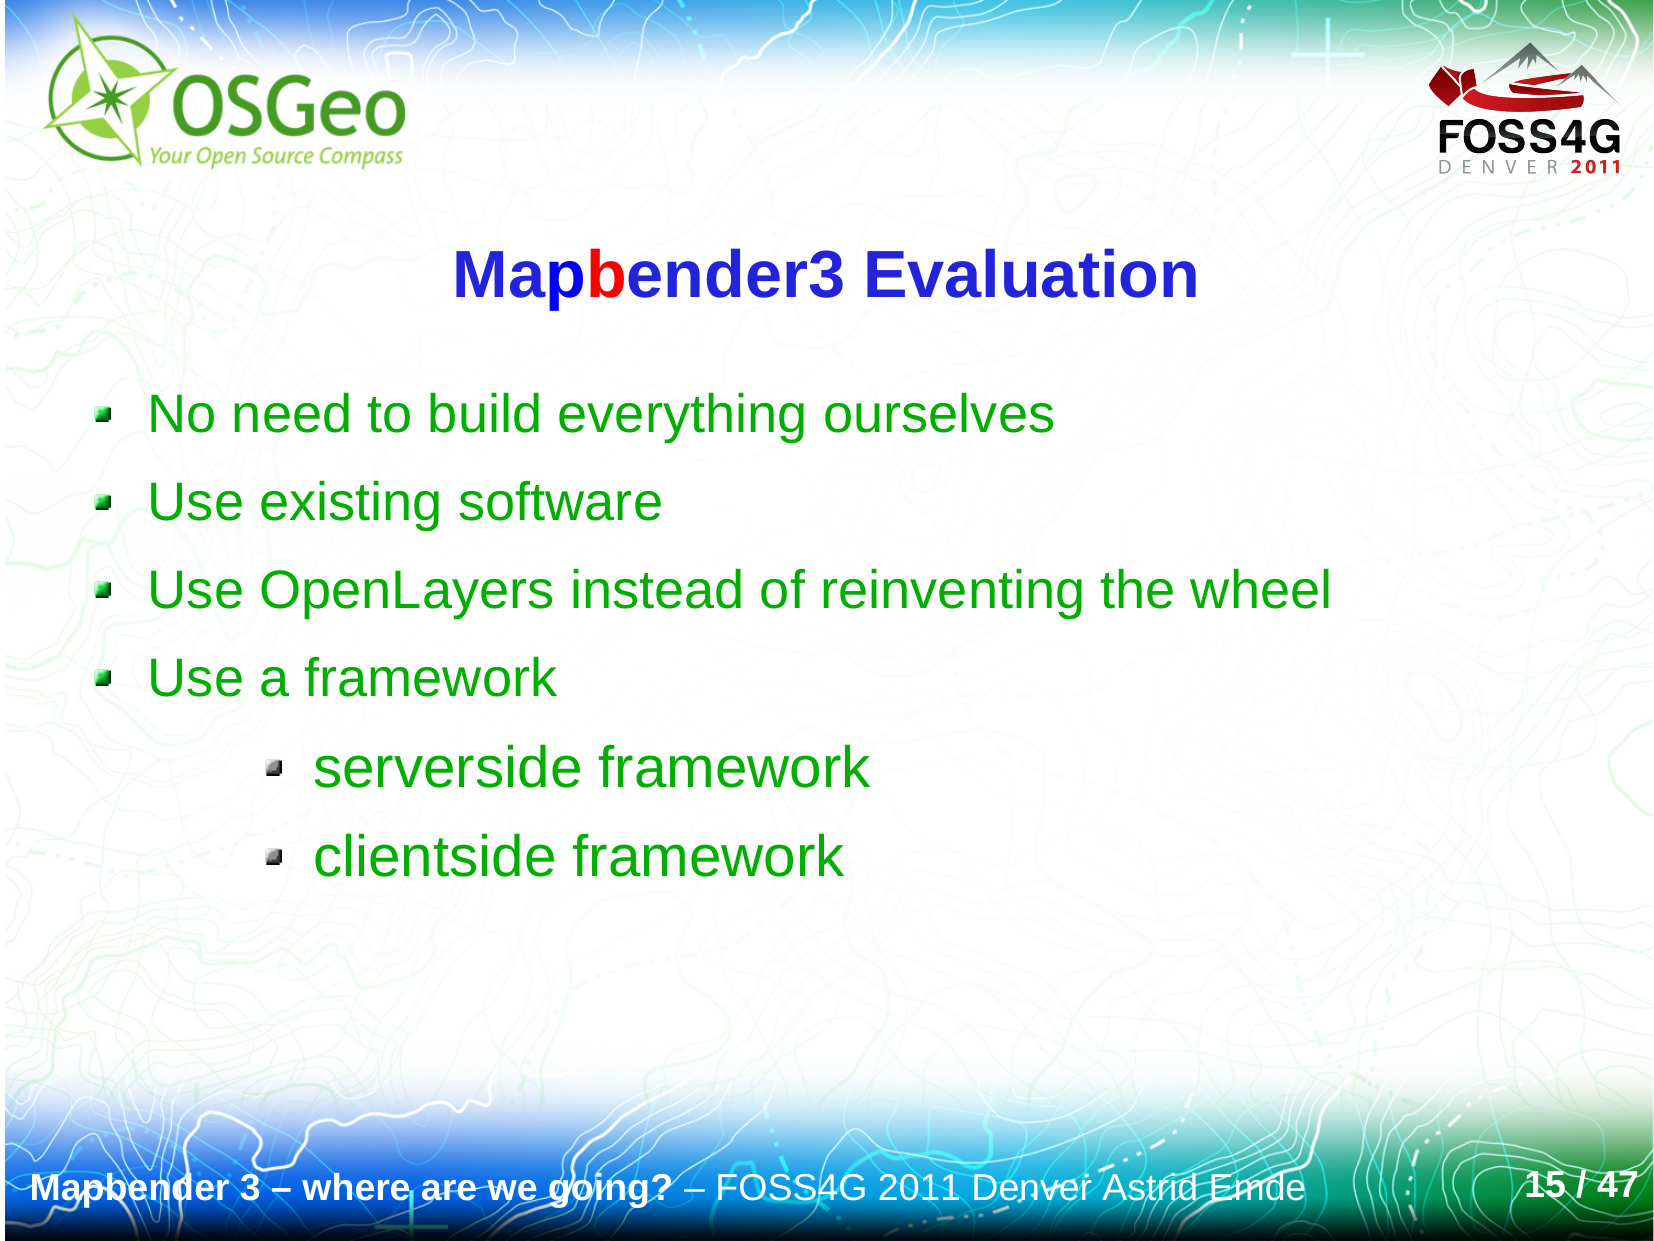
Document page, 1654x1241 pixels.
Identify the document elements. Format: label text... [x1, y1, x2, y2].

picture [5, 0, 1654, 1241]
title Mapbender3 Evaluation [82, 208, 1571, 342]
list No need to build everything ourselves Use existing software Use OpenLayers instead of reinventing the wheel Use a framework serverside framework clientside framework [76, 383, 1565, 1188]
